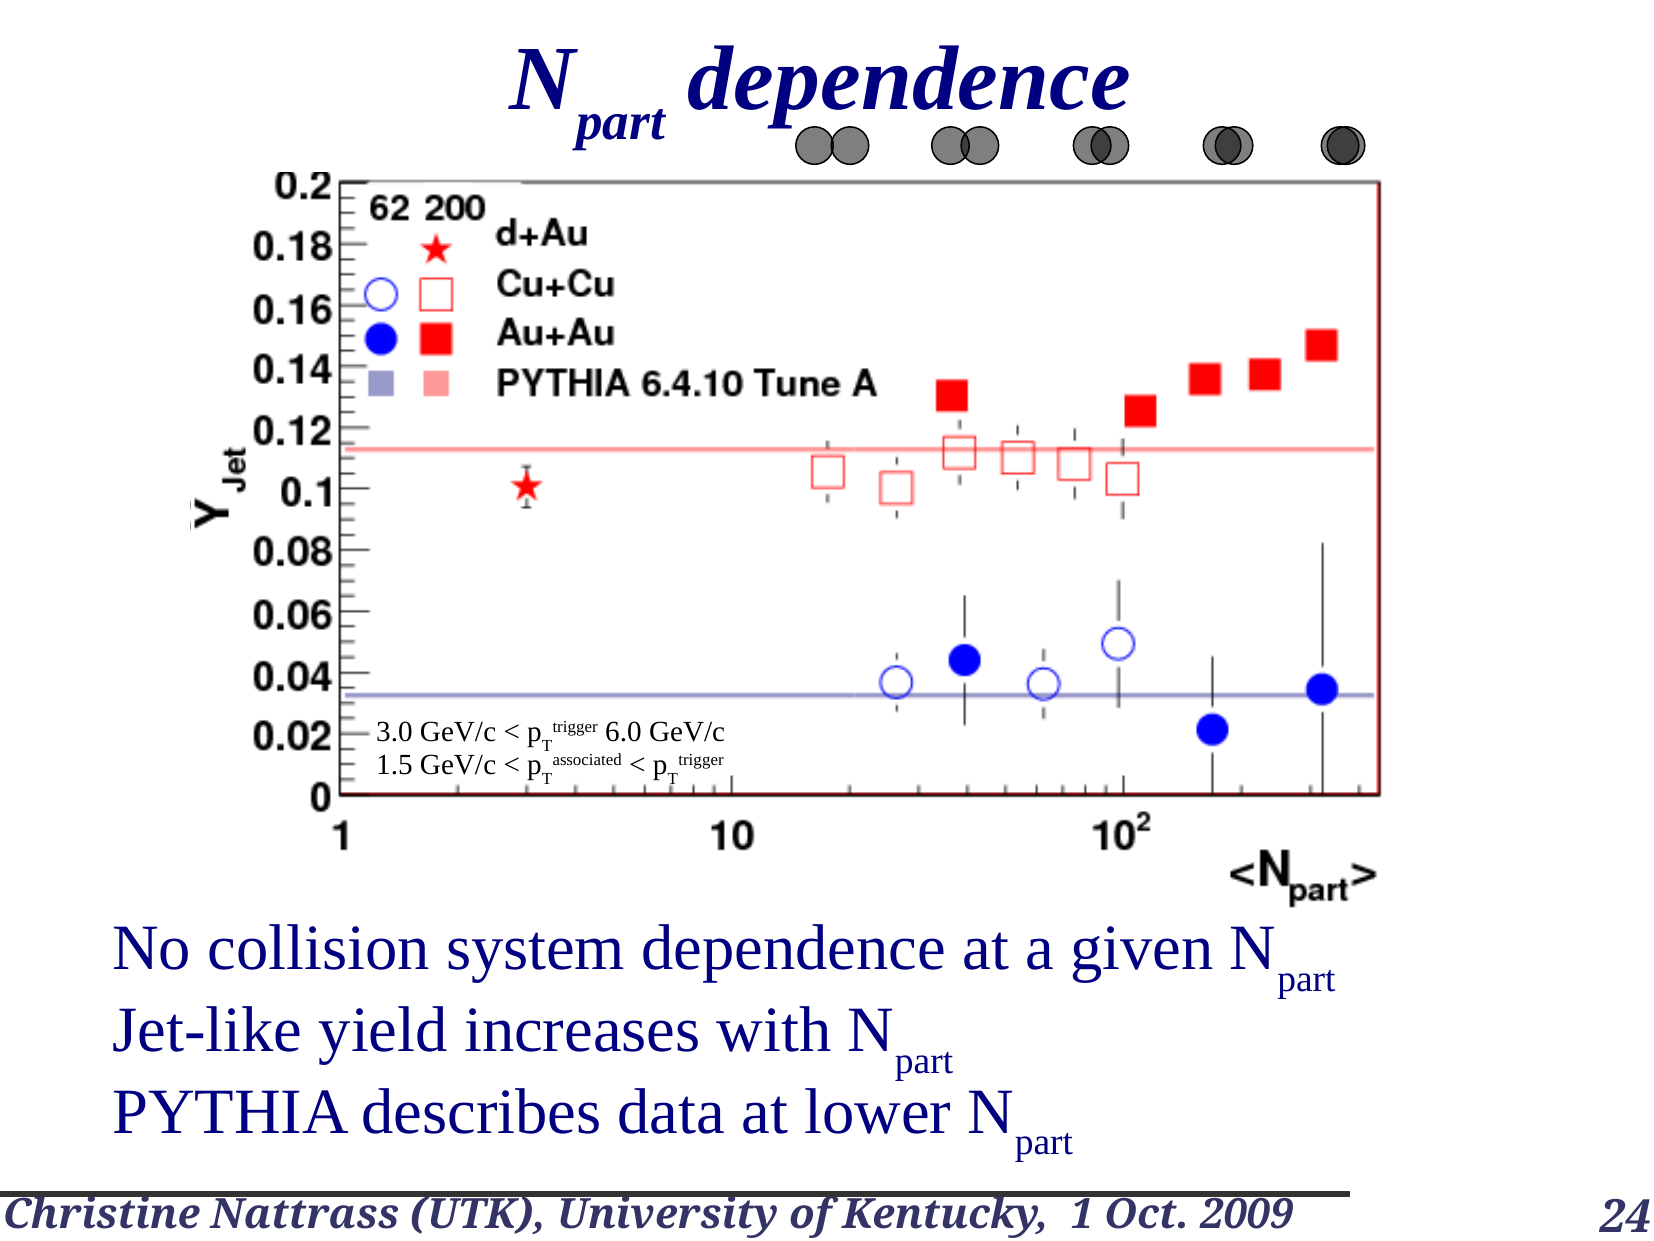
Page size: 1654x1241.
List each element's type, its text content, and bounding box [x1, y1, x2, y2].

list No collision system dependence at a given Npart Jet-like yield increases with Npart PYTHIA describes data at lower Npart [112, 880, 1633, 1185]
text_box [1073, 126, 1129, 165]
title Npart dependence [76, 0, 1565, 143]
text_box 3.0 GeV/c < pTtrigger 6.0 GeV/c 1.5 GeV/c < pTassociated < pTtrigger [361, 700, 812, 760]
picture [187, 172, 1392, 880]
text_box [1203, 126, 1253, 165]
text_box [931, 126, 999, 165]
text_box [795, 126, 869, 165]
text_box [1321, 126, 1365, 165]
